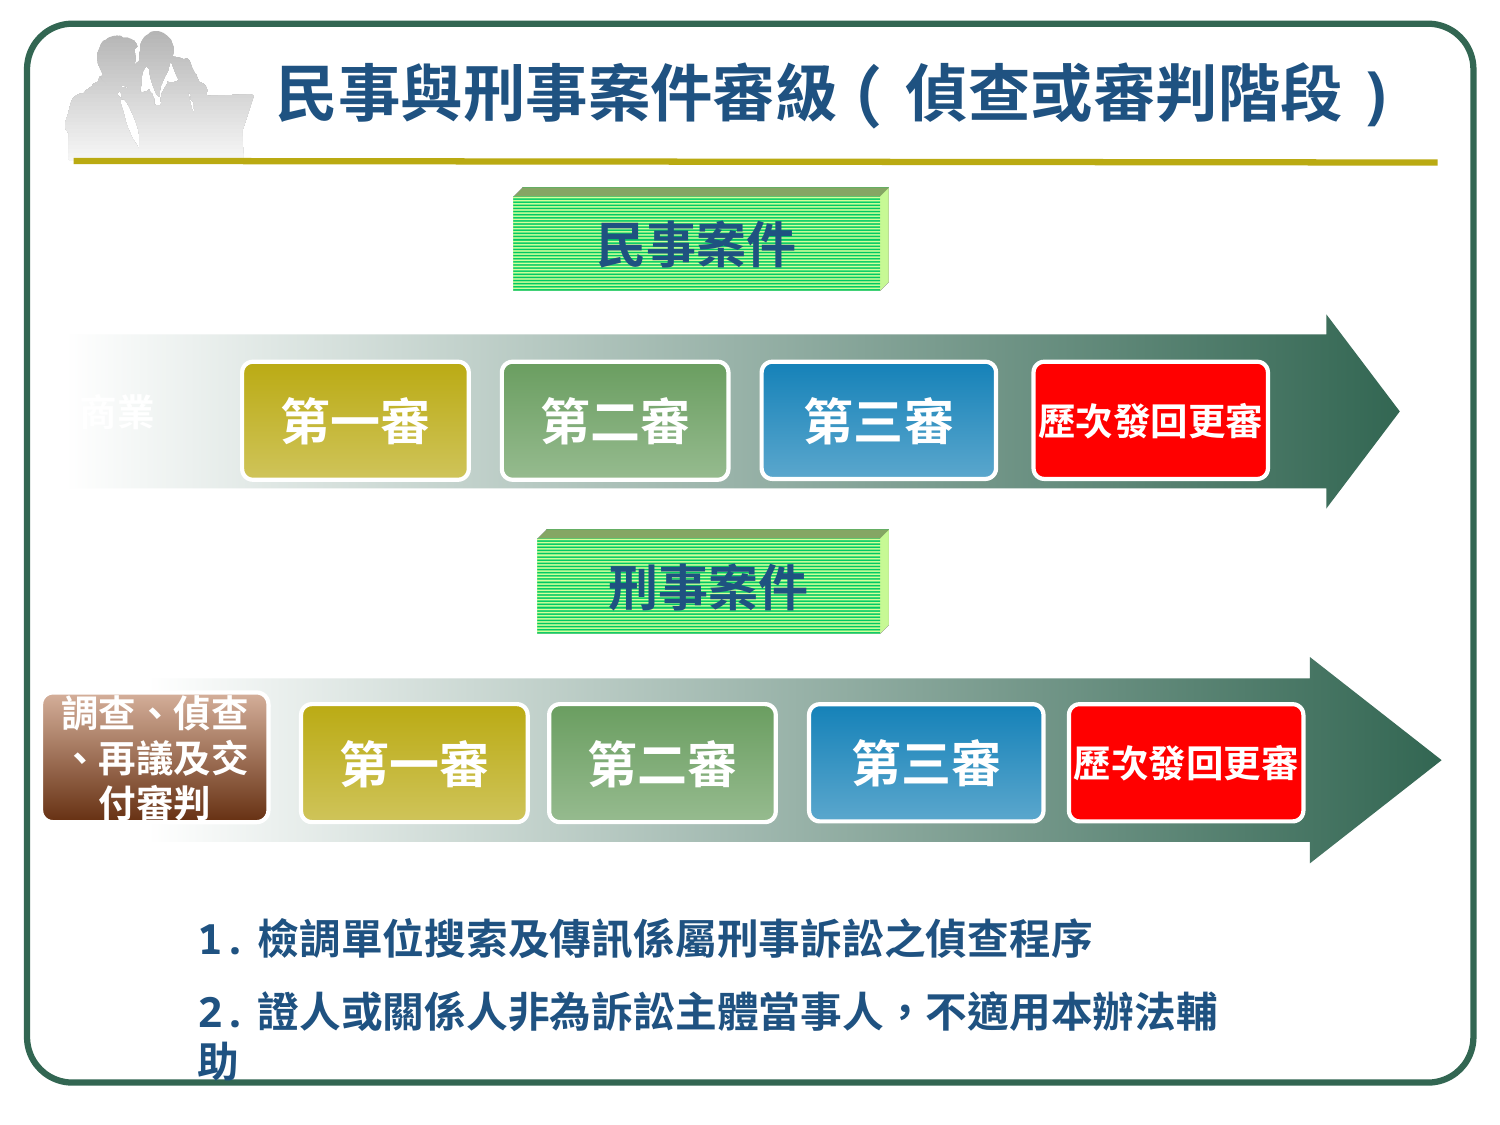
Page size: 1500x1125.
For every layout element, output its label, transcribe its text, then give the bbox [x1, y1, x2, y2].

text_box 第三審 [809, 704, 1044, 822]
text_box 調查、偵查 、再議及交 付審判 [41, 692, 269, 823]
text_box 歷次發回更審 [1068, 704, 1304, 822]
title 民事與刑事案件審級(偵查或審判階段) [75, 45, 1426, 138]
text_box 第一審 [301, 704, 528, 823]
text_box 民事案件 [881, 191, 888, 287]
text_box 第三審 [761, 361, 997, 479]
text_box 1.檢調單位搜索及傳訊係屬刑事訴訟之偵查程序 2.證人或關係人非為訴訟主體當事人，不適用本辦法輔助 [183, 904, 1258, 1094]
text_box 第二審 [501, 361, 729, 480]
text_box 商業 [64, 314, 1400, 509]
text_box [147, 657, 1442, 864]
text_box 第二審 [549, 704, 776, 823]
text_box 第一審 [242, 361, 469, 480]
text_box 歷次發回更審 [1033, 361, 1268, 479]
